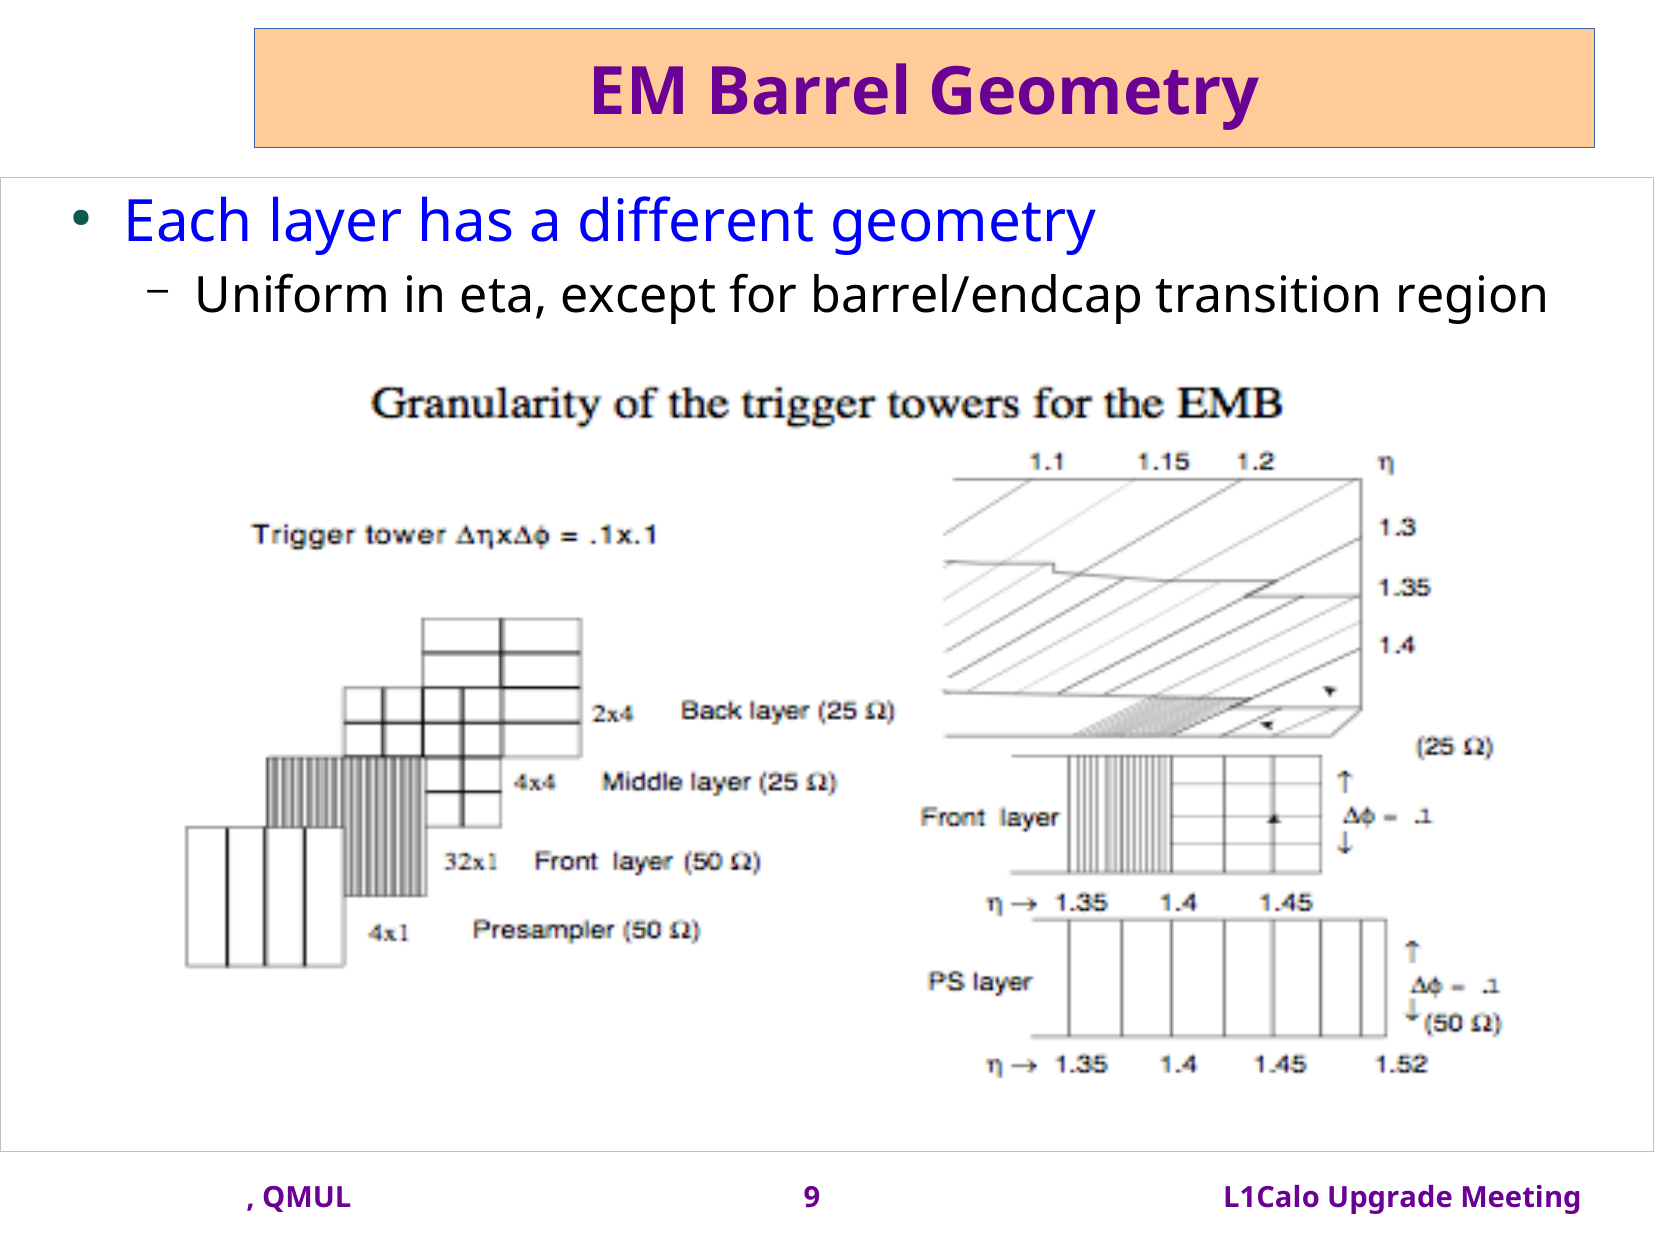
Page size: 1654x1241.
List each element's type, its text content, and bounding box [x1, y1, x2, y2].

picture [149, 372, 1522, 1109]
list Each layer has a different geometry Uniform in eta, except for barrel/endcap transition region [52, 179, 1636, 494]
title EM Barrel Geometry [254, 28, 1595, 148]
